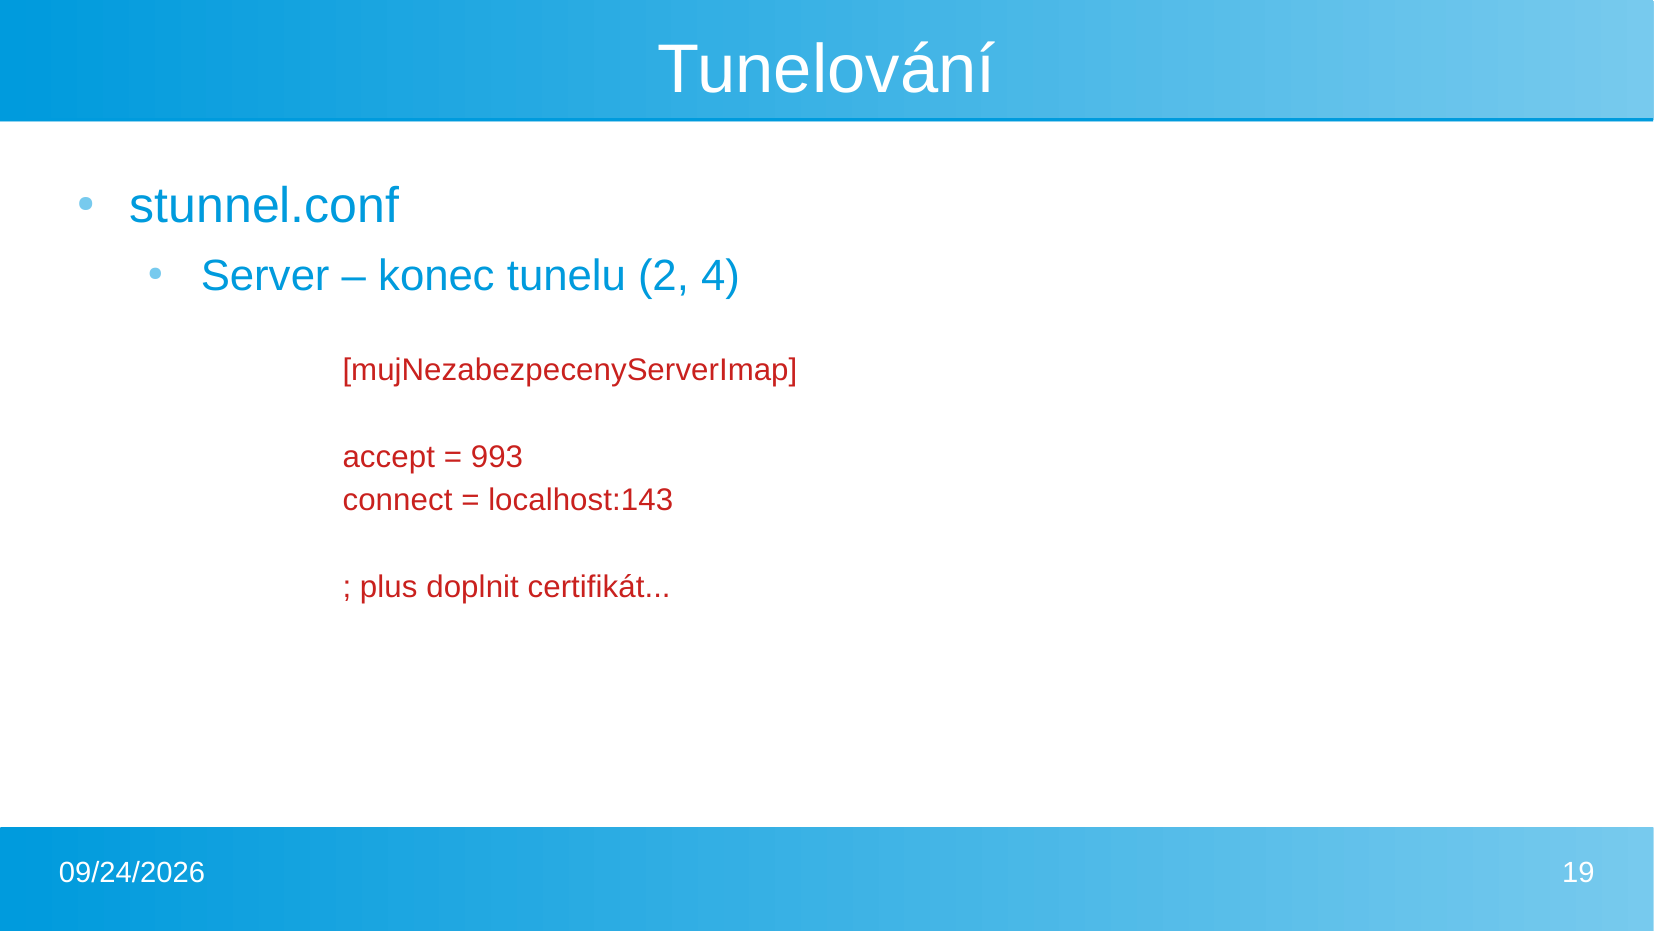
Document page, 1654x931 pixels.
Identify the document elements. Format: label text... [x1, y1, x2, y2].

title Tunelování [59, 29, 1595, 108]
list stunnel.conf Server – konec tunelu (2, 4) [mujNezabezpecenyServerImap] accept = 993 connect = localhost:143 ; plus doplnit certifikát... [59, 177, 1595, 768]
